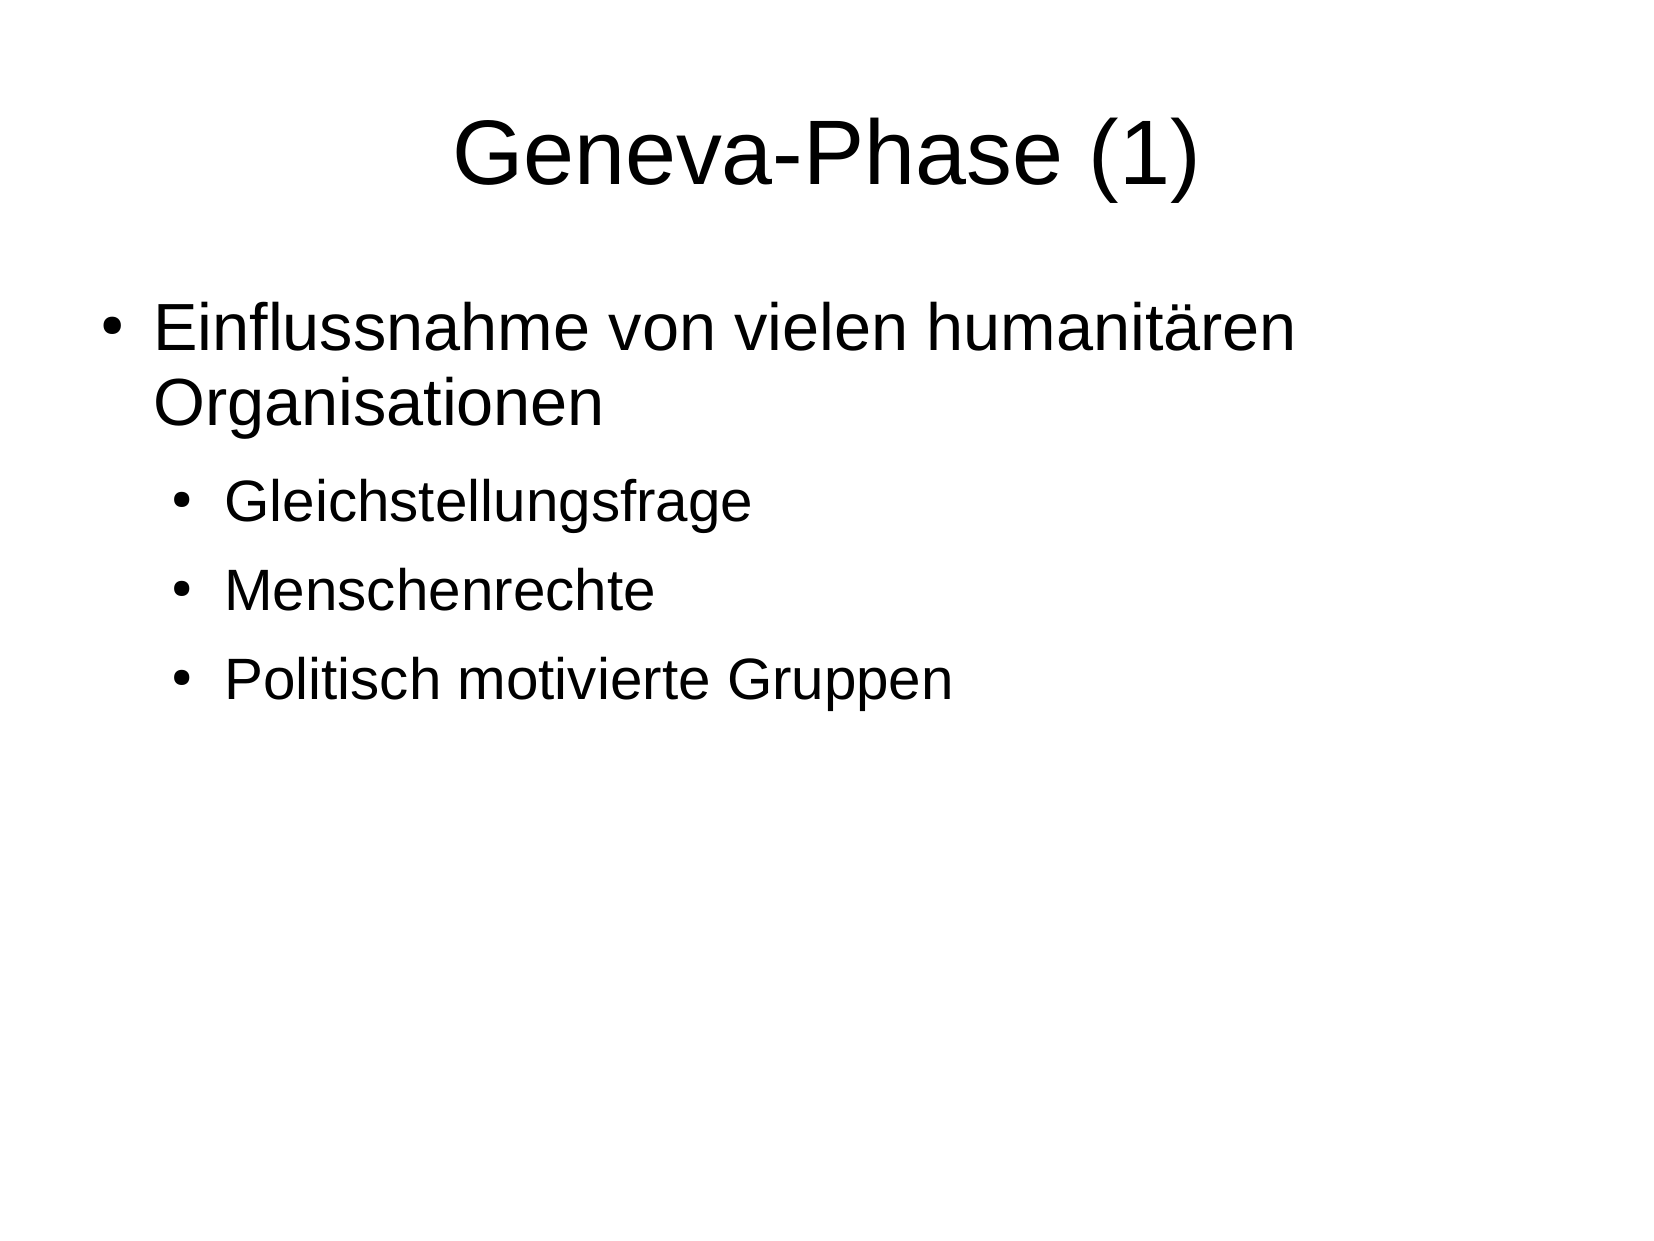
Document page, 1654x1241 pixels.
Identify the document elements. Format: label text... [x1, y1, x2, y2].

title Geneva-Phase (1) [82, 49, 1571, 257]
list Einflussnahme von vielen humanitären Organisationen Gleichstellungsfrage Menschenrechte Politisch motivierte Gruppen [82, 290, 1571, 1109]
